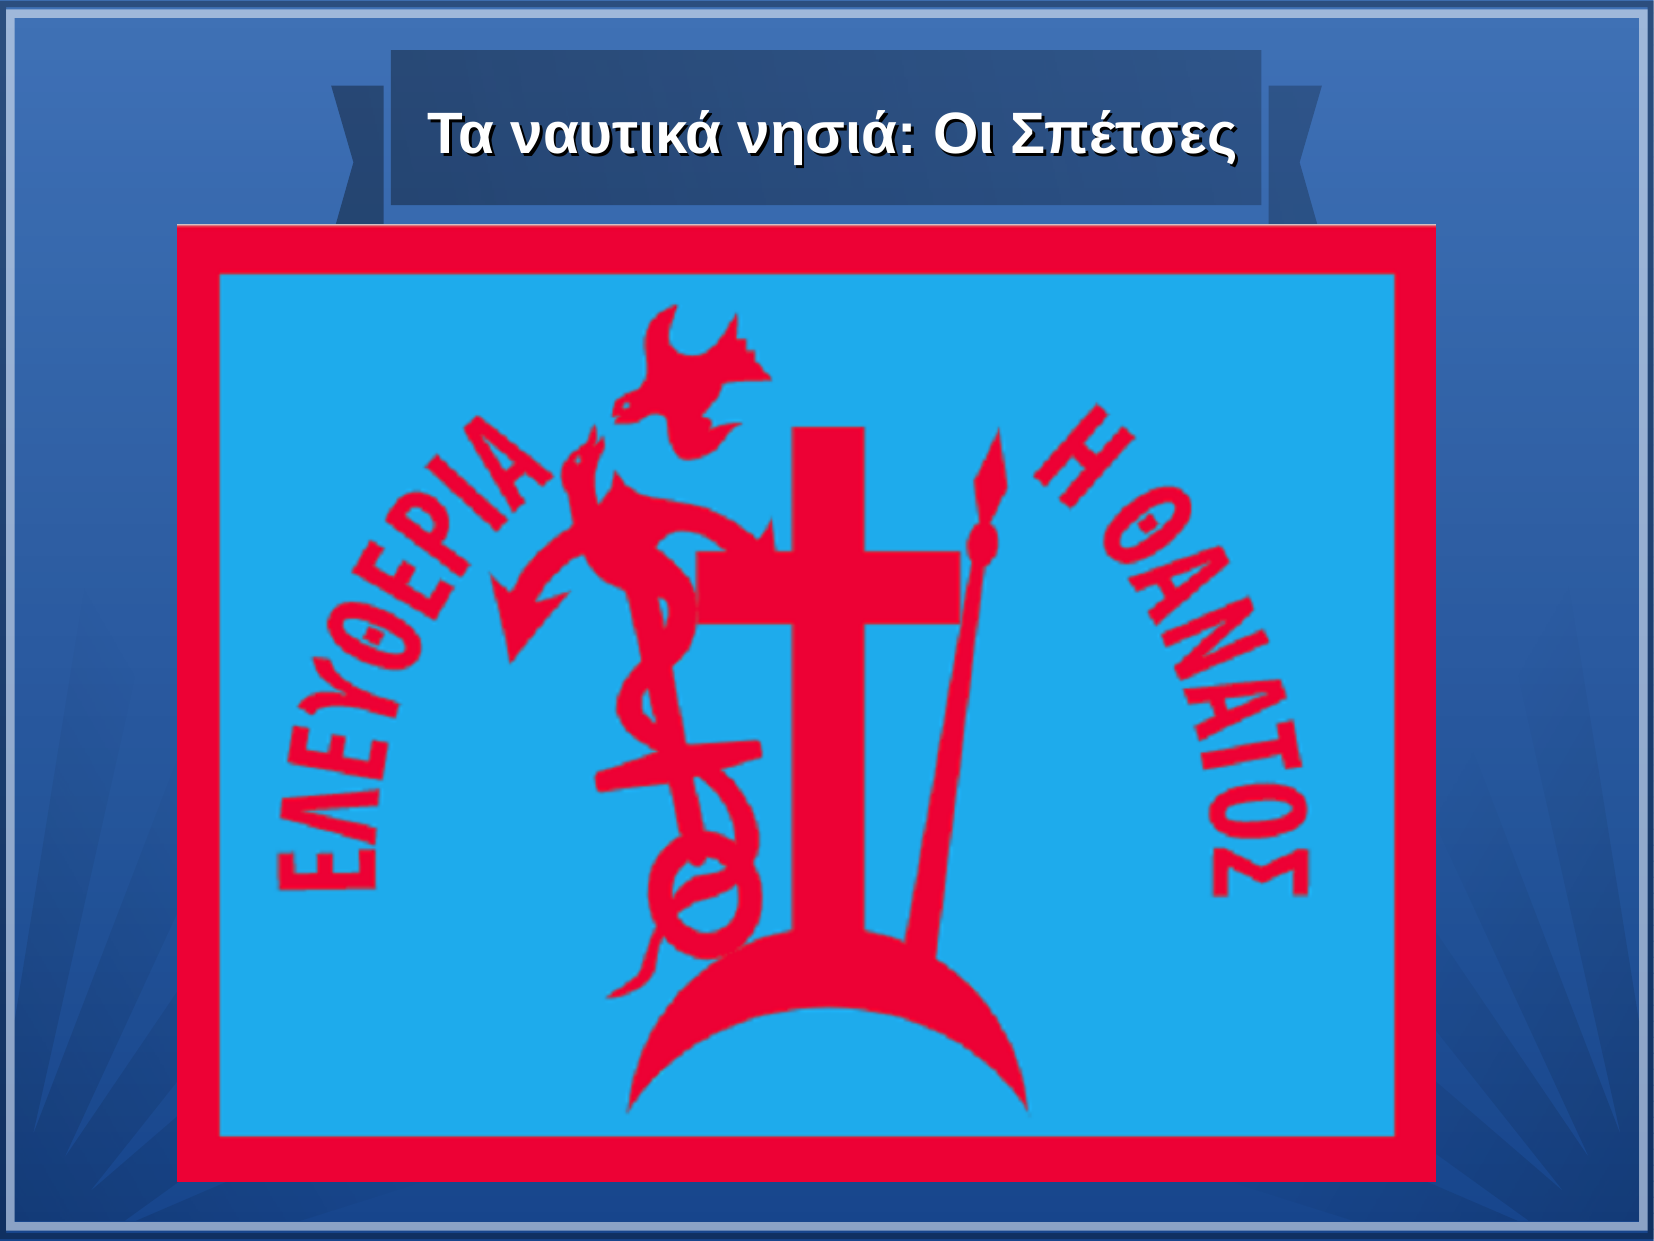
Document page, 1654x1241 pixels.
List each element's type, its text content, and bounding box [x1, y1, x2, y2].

title Τα ναυτικά νησιά: Οι Σπέτσες [389, 100, 1276, 166]
picture [177, 224, 1436, 1182]
